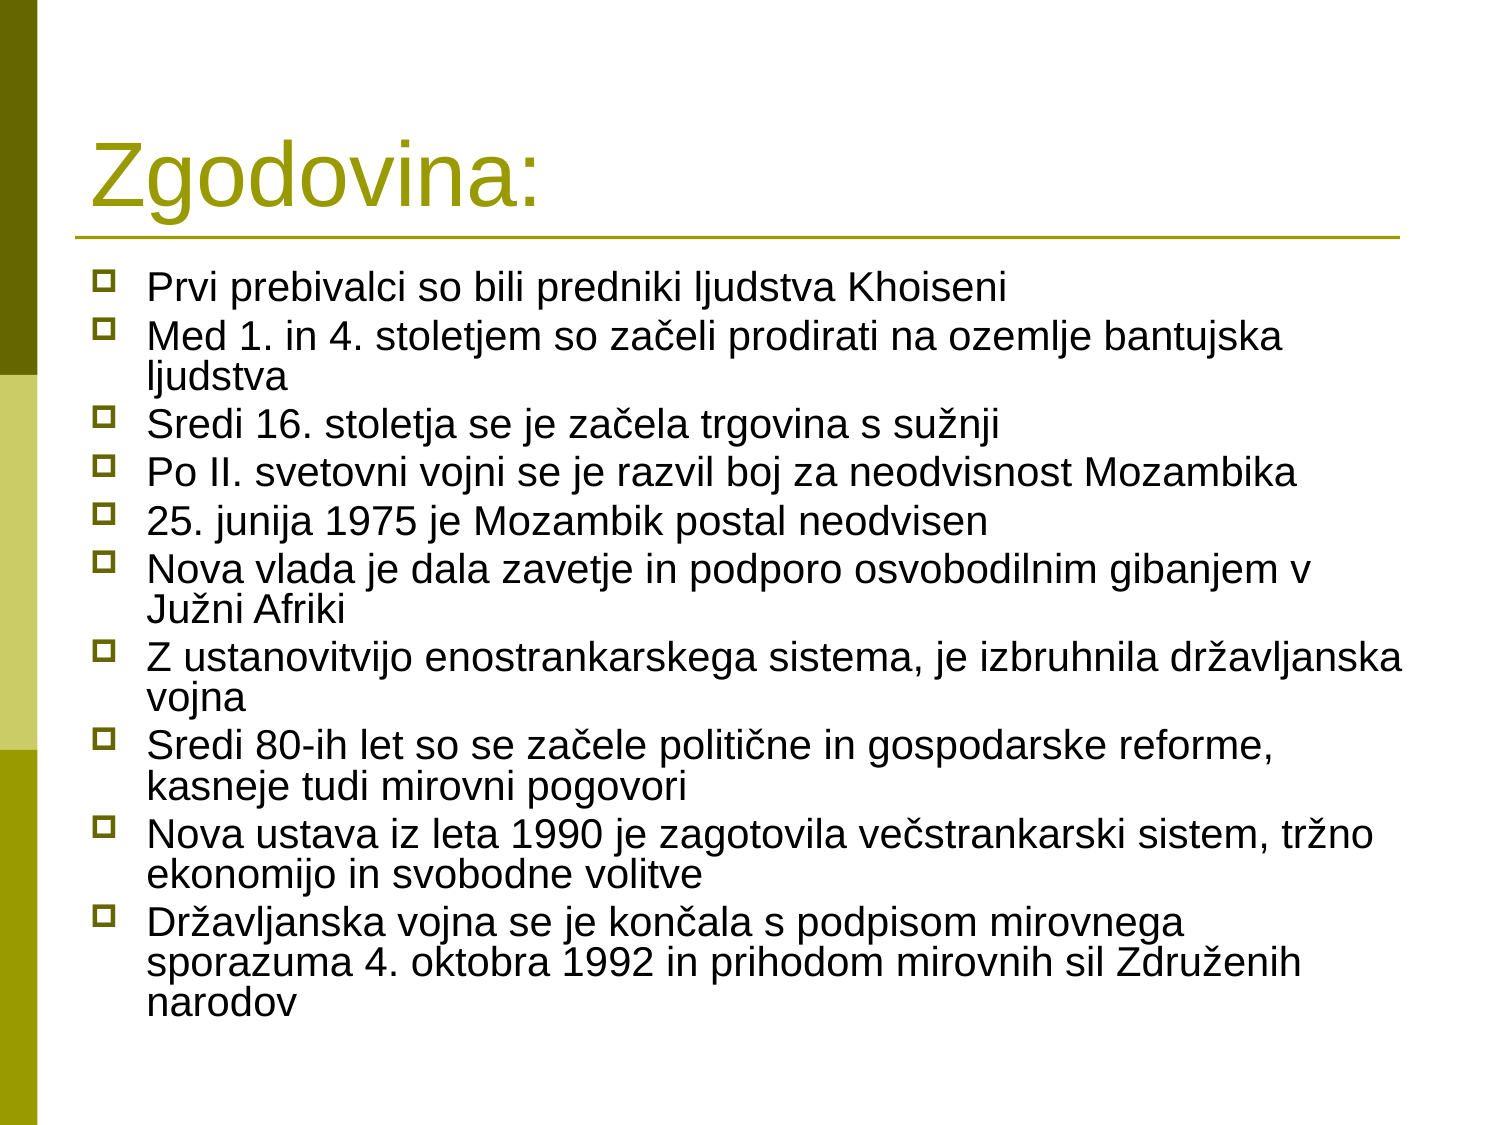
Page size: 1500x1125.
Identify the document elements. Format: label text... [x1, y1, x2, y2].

title Zgodovina: [75, 45, 1425, 233]
list Prvi prebivalci so bili predniki ljudstva Khoiseni Med 1. in 4. stoletjem so začeli prodirati na ozemlje bantujska ljudstva Sredi 16. stoletja se je začela trgovina s sužnji Po II. svetovni vojni se je razvil boj za neodvisnost Mozambika 25. junija 1975 je Mozambik postal neodvisen Nova vlada je dala zavetje in podporo osvobodilnim gibanjem v Južni Afriki Z ustanovitvijo enostrankarskega sistema, je izbruhnila državljanska vojna Sredi 80-ih let so se začele politične in gospodarske reforme, kasneje tudi mirovni pogovori Nova ustava iz leta 1990 je zagotovila večstrankarski sistem, tržno ekonomijo in svobodne volitve Državljanska vojna se je končala s podpisom mirovnega sporazuma 4. oktobra 1992 in prihodom mirovnih sil Združenih narodov [75, 262, 1425, 1006]
